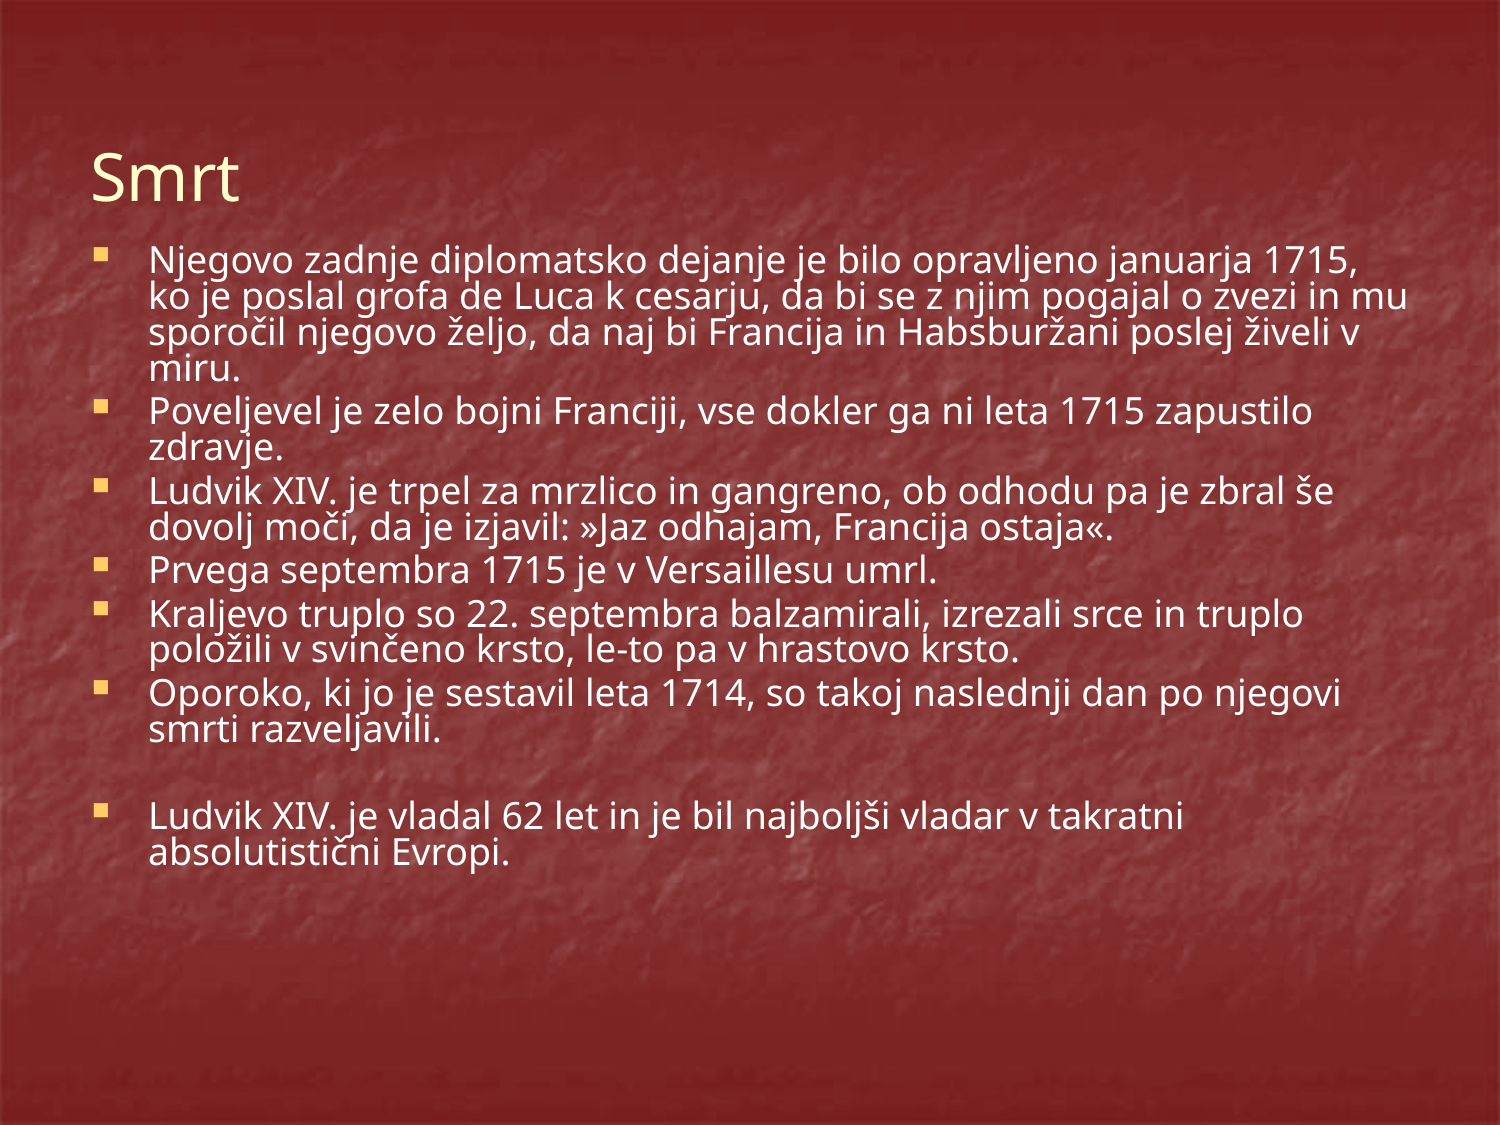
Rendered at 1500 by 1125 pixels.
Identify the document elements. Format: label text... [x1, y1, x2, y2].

title Smrt [75, 62, 1425, 288]
picture [0, 0, 1500, 1125]
list Njegovo zadnje diplomatsko dejanje je bilo opravljeno januarja 1715, ko je poslal grofa de Luca k cesarju, da bi se z njim pogajal o zvezi in mu sporočil njegovo željo, da naj bi Francija in Habsburžani poslej živeli v miru. Poveljevel je zelo bojni Franciji, vse dokler ga ni leta 1715 zapustilo zdravje. Ludvik XIV. je trpel za mrzlico in gangreno, ob odhodu pa je zbral še dovolj moči, da je izjavil: »Jaz odhajam, Francija ostaja«. Prvega septembra 1715 je v Versaillesu umrl. Kraljevo truplo so 22. septembra balzamirali, izrezali srce in truplo položili v svinčeno krsto, le-to pa v hrastovo krsto. Oporoko, ki jo je sestavil leta 1714, so takoj naslednji dan po njegovi smrti razveljavili. Ludvik XIV. je vladal 62 let in je bil najboljši vladar v takratni absolutistični Evropi. [76, 184, 1427, 858]
